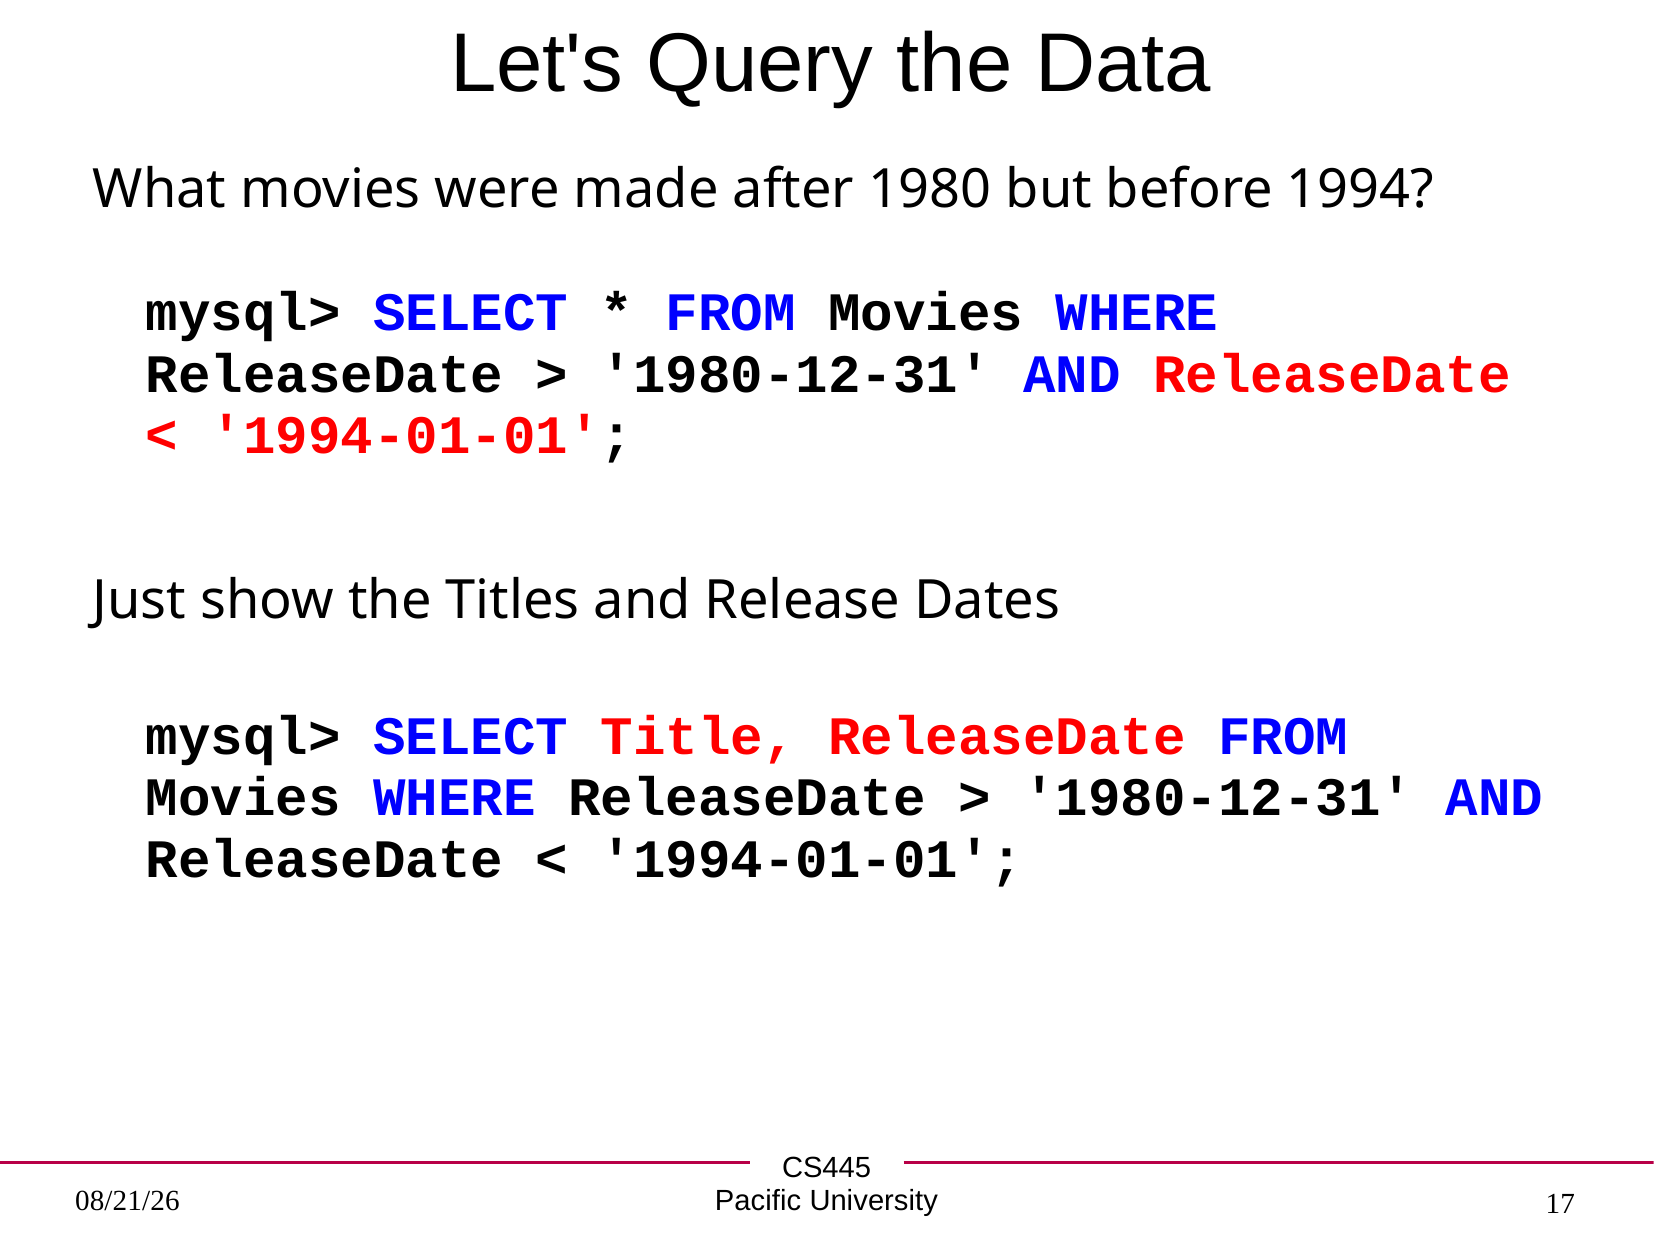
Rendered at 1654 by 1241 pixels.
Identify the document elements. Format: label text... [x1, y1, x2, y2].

title Let's Query the Data [86, 15, 1576, 109]
list What movies were made after 1980 but before 1994? mysql> SELECT * FROM Movies WHERE ReleaseDate > '1980-12-31' AND ReleaseDate < '1994-01-01'; Just show the Titles and Release Dates mysql> SELECT Title, ReleaseDate FROM Movies WHERE ReleaseDate > '1980-12-31' AND ReleaseDate < '1994-01-01'; [75, 150, 1564, 1111]
